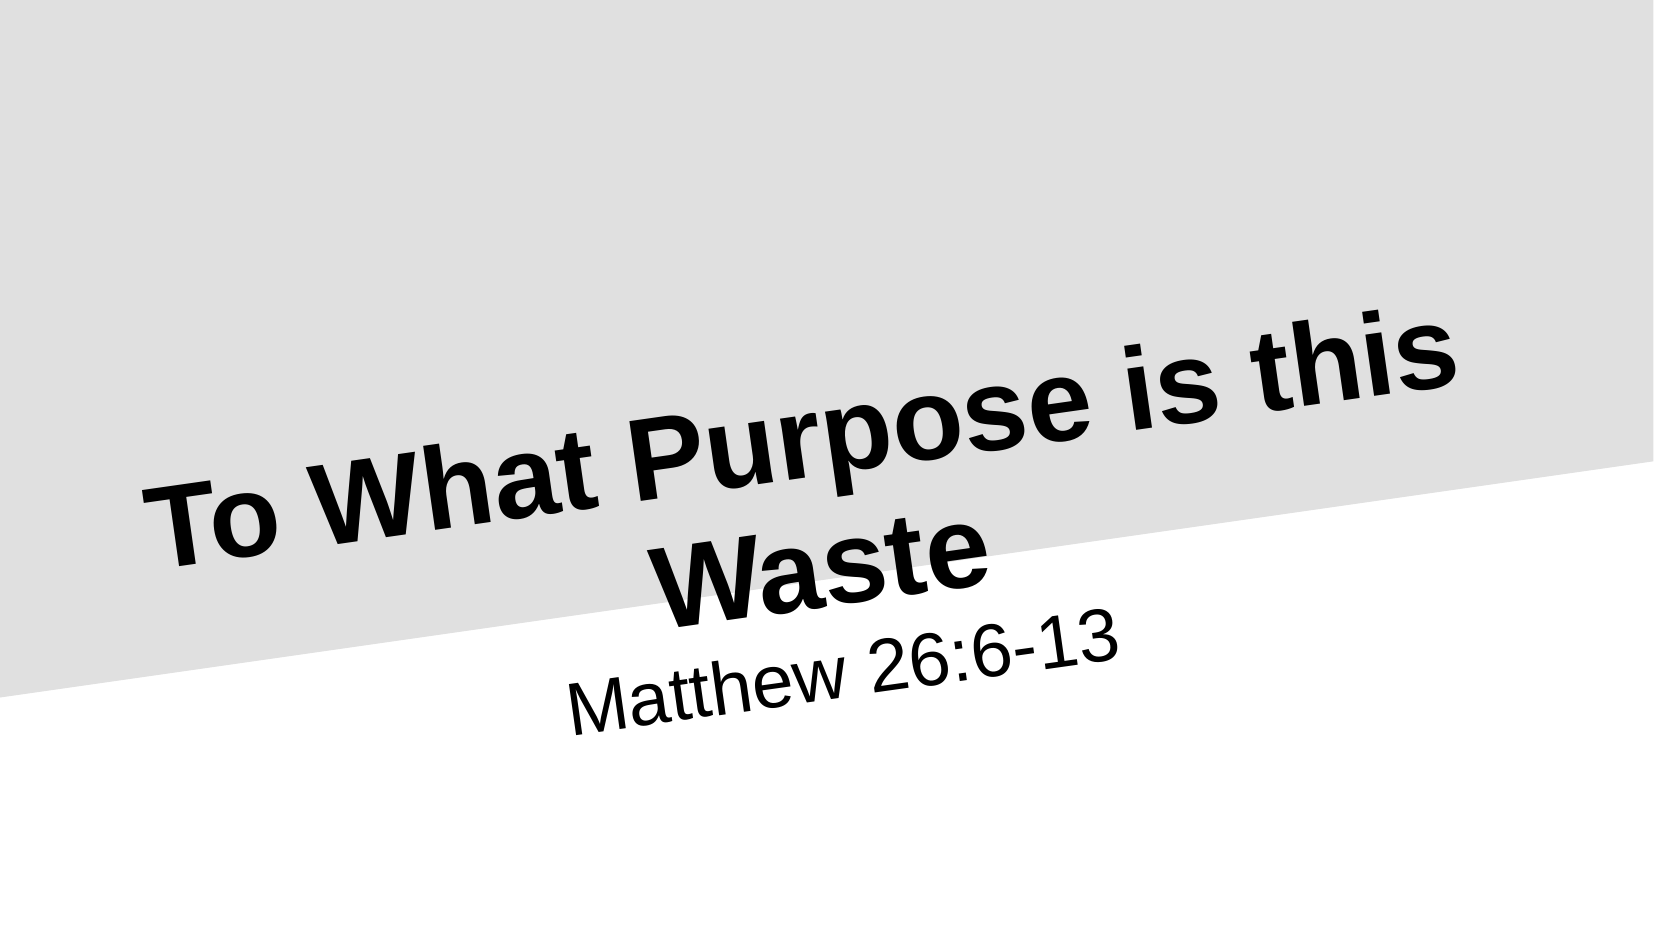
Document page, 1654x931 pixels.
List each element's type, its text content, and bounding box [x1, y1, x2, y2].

text_box Matthew 26:6-13 [105, 522, 1550, 826]
title To What Purpose is this Waste [62, 267, 1562, 737]
